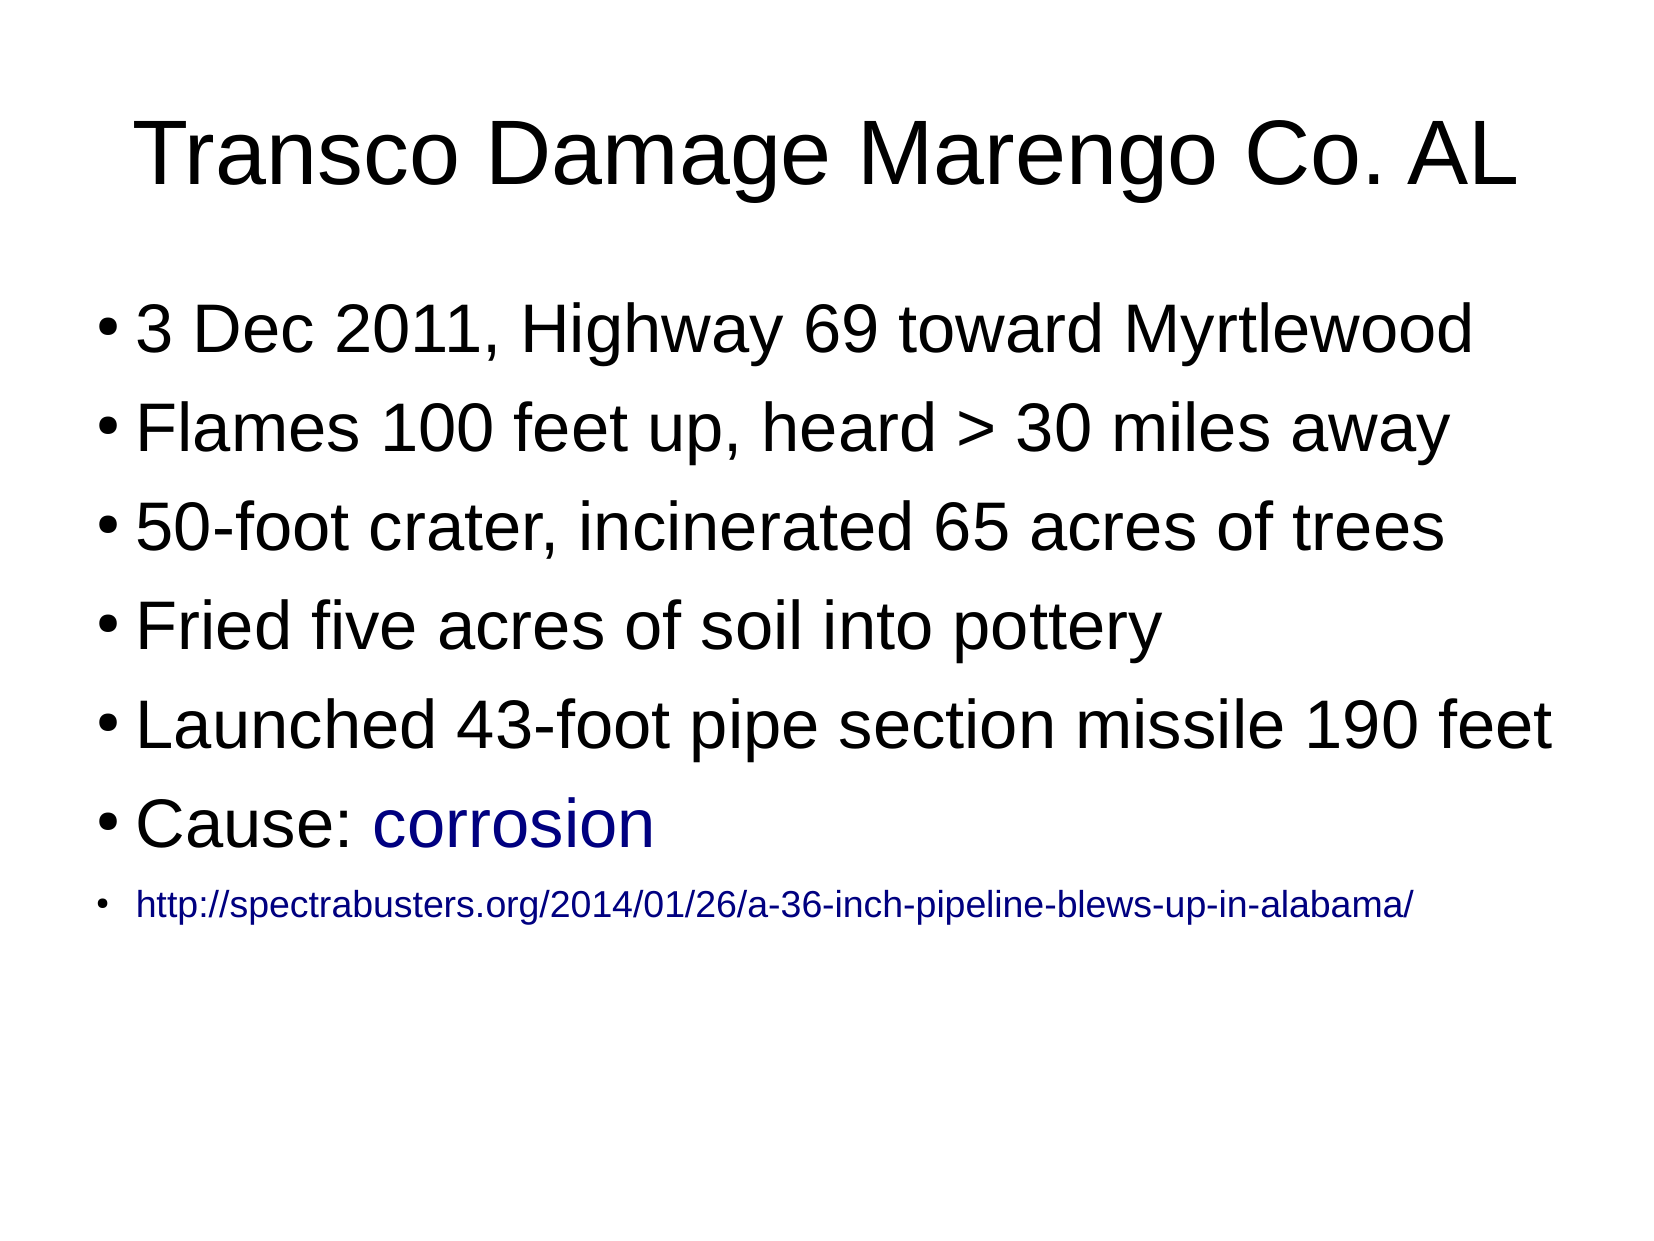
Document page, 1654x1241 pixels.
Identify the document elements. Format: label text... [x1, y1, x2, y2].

title Transco Damage Marengo Co. AL [82, 49, 1571, 257]
list 3 Dec 2011, Highway 69 toward Myrtlewood Flames 100 feet up, heard > 30 miles away 50-foot crater, incinerated 65 acres of trees Fried five acres of soil into pottery Launched 43-foot pipe section missile 190 feet Cause: corrosion http://spectrabusters.org/2014/01/26/a-36-inch-pipeline-blews-up-in-alabama/ [82, 290, 1571, 1010]
